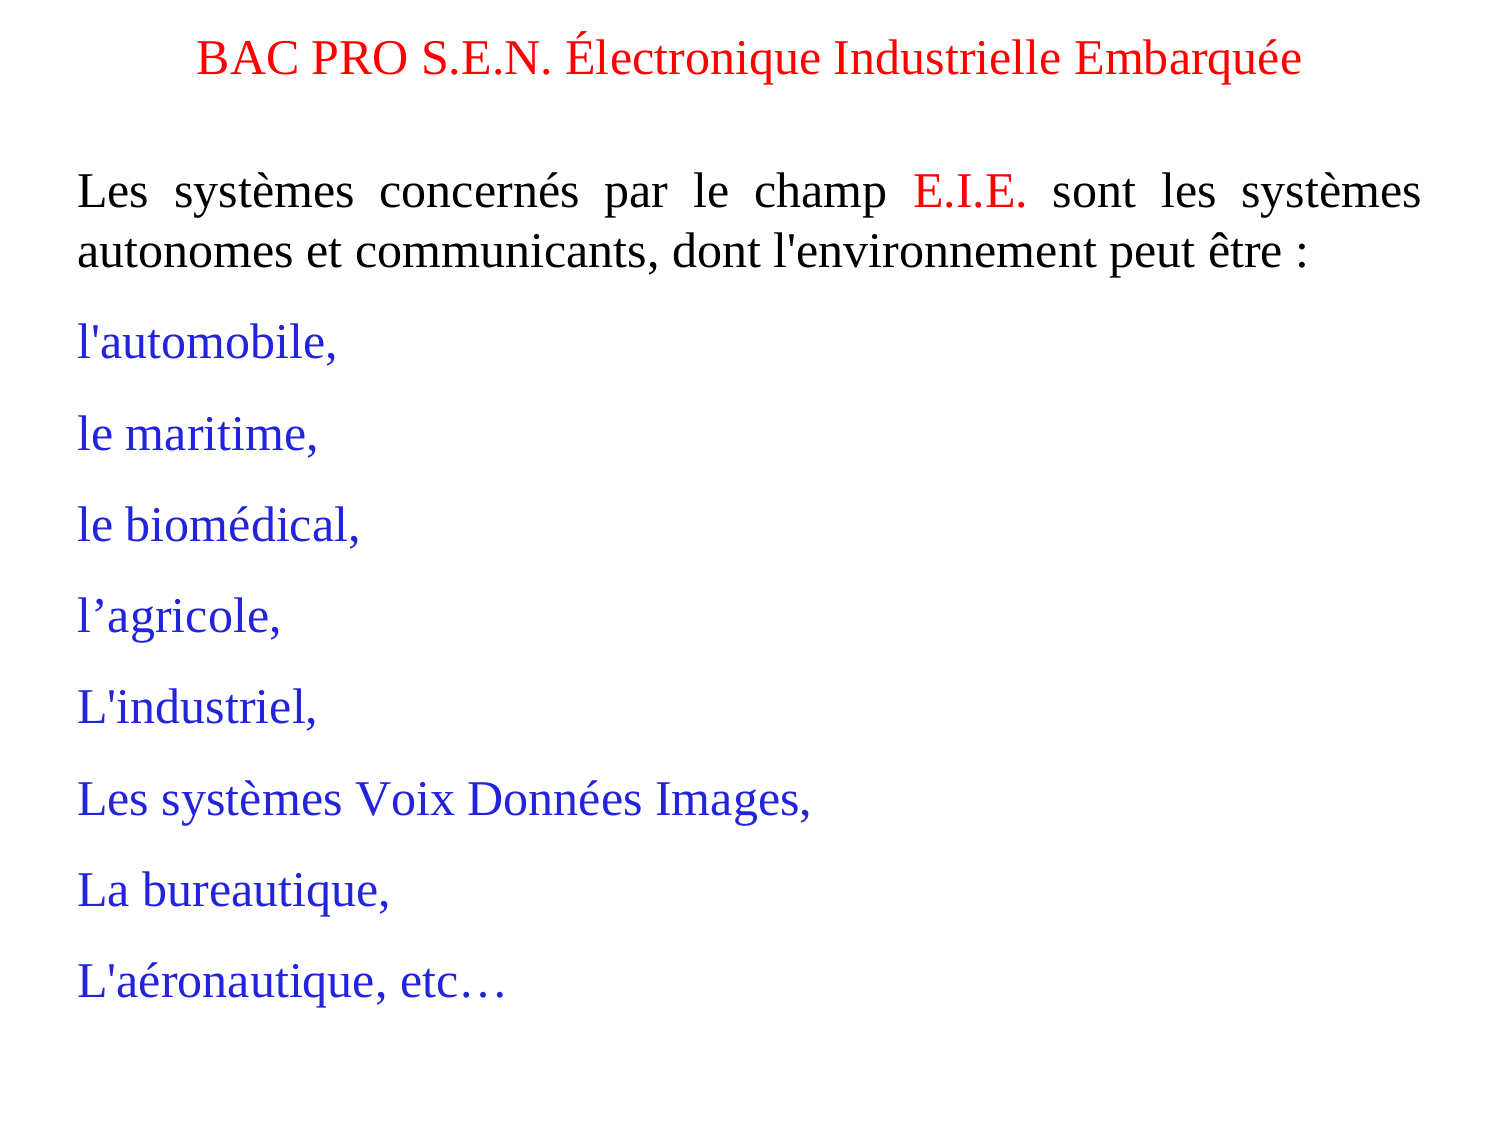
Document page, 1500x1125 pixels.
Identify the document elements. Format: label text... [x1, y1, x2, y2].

title BAC PRO S.E.N. Électronique Industrielle Embarquée [112, 29, 1388, 86]
text_box Les systèmes concernés par le champ E.I.E. sont les systèmes autonomes et communicants, dont l'environnement peut être : l'automobile, le maritime, le biomédical, l’agricole, L'industriel, Les systèmes Voix Données Images, La bureautique, L'aéronautique, etc… [62, 149, 1438, 1107]
